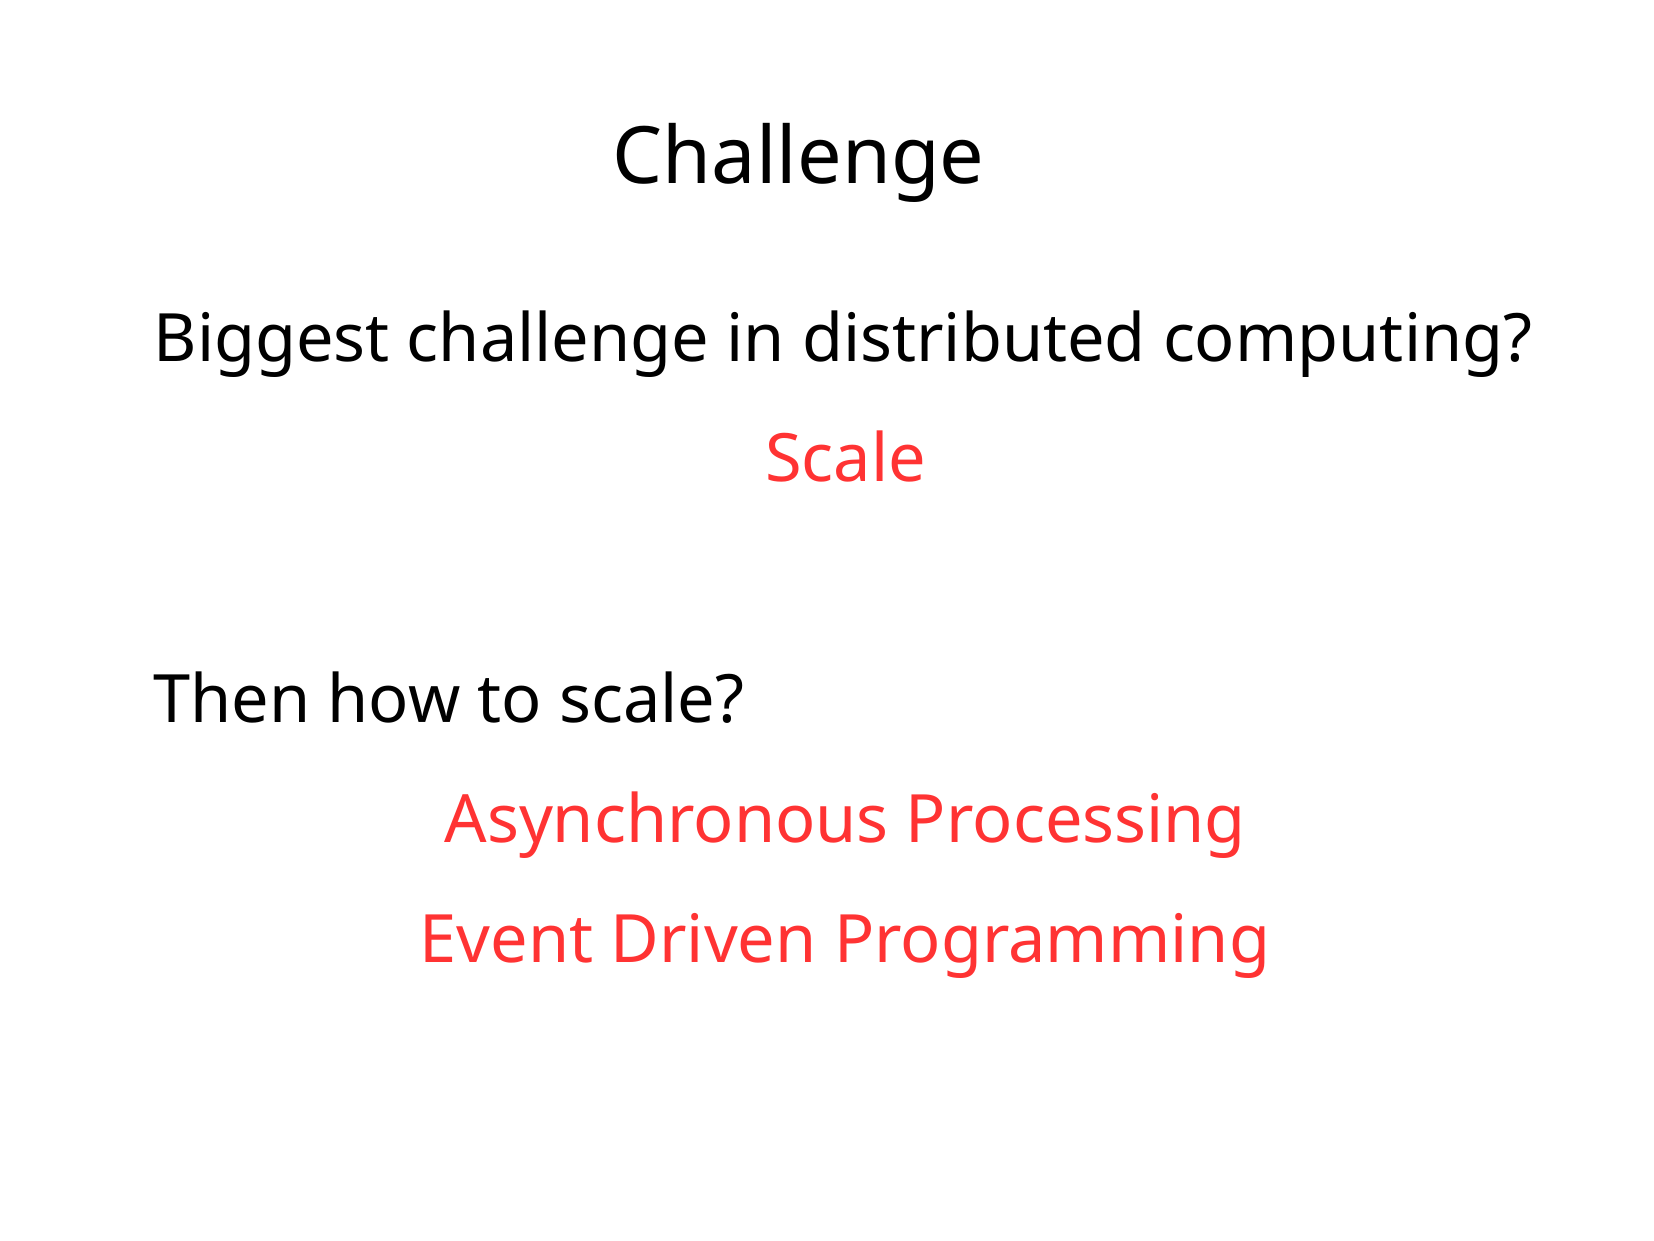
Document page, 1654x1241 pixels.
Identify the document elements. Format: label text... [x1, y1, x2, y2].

list Biggest challenge in distributed computing? Scale Then how to scale? Asynchronous Processing Event Driven Programming [82, 290, 1538, 1010]
title Challenge [30, 49, 1571, 257]
